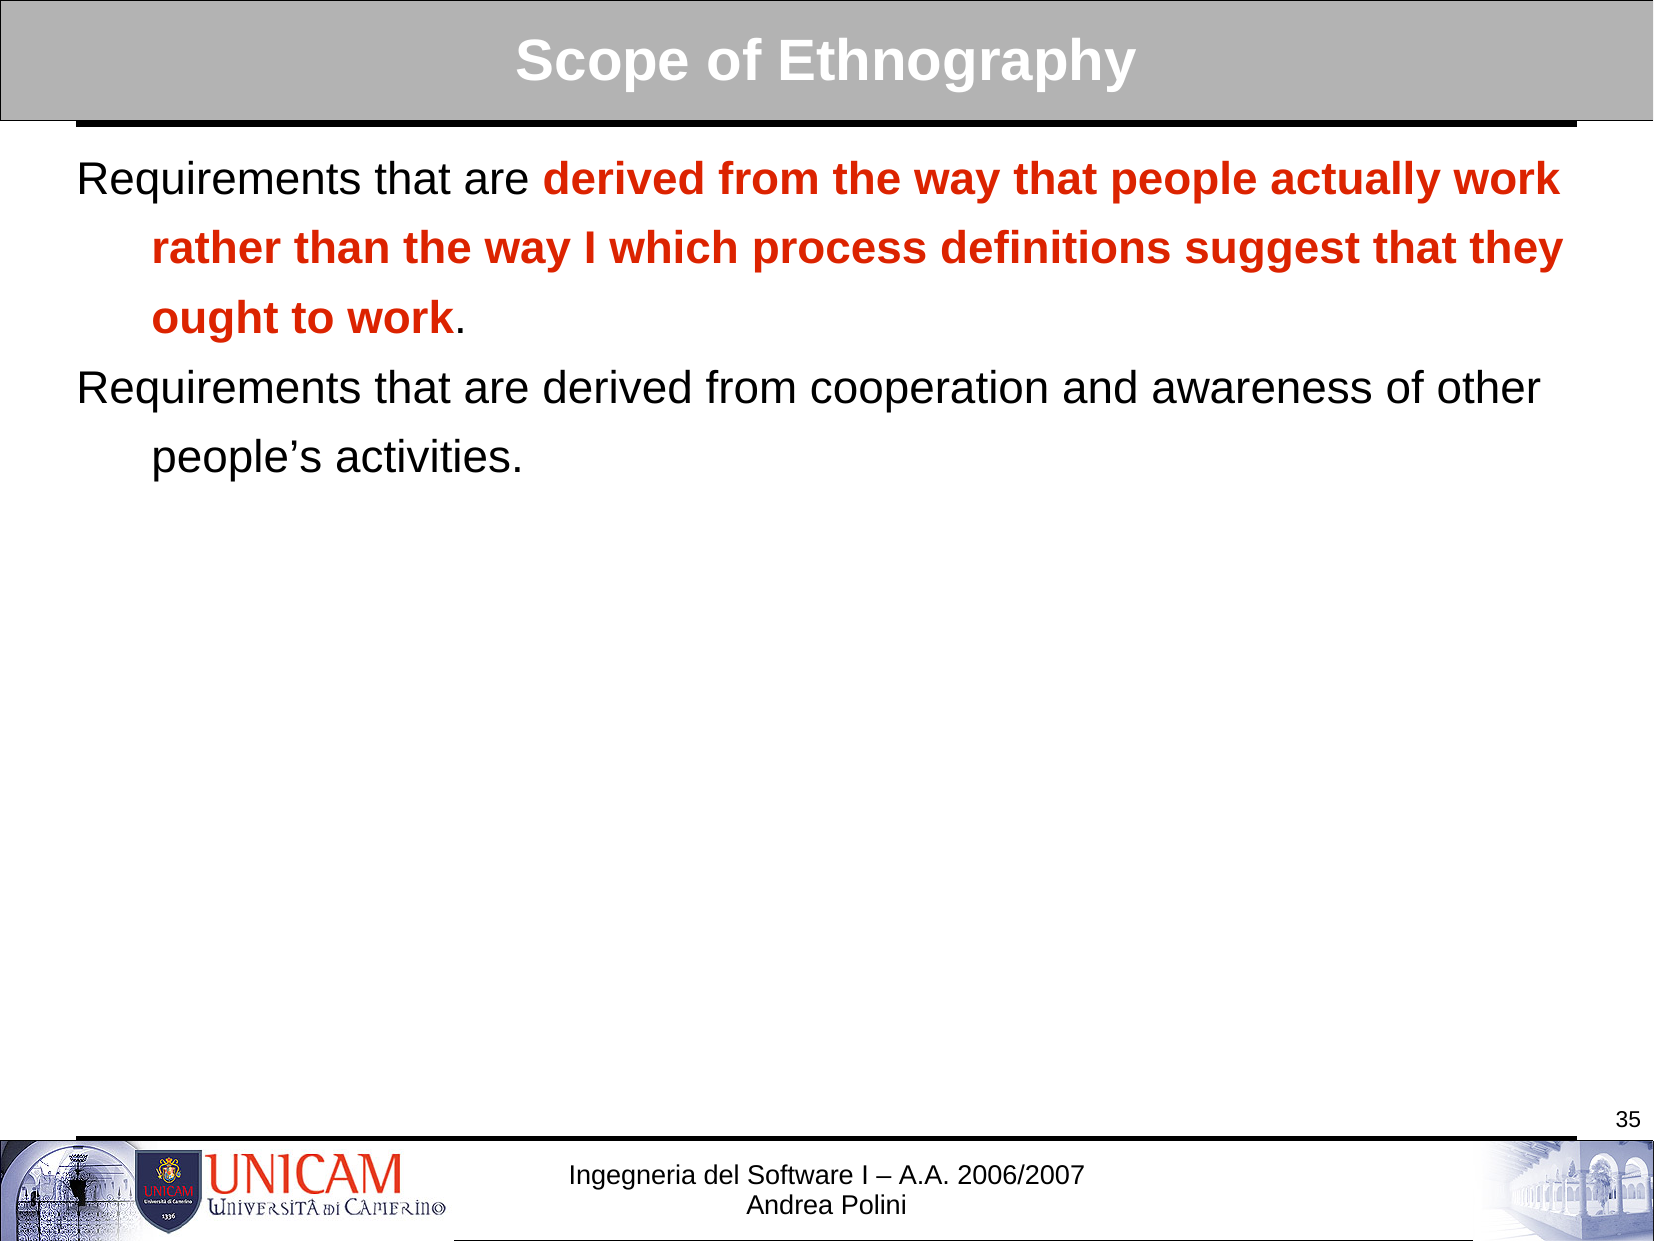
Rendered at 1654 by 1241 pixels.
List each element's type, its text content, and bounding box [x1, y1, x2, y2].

list Requirements that are derived from the way that people actually work rather than the way I which process definitions suggest that they ought to work. Requirements that are derived from cooperation and awareness of other people’s activities. [76, 152, 1577, 671]
picture [0, 1141, 454, 1241]
title Scope of Ethnography [0, 0, 1653, 121]
picture [1473, 1141, 1654, 1241]
